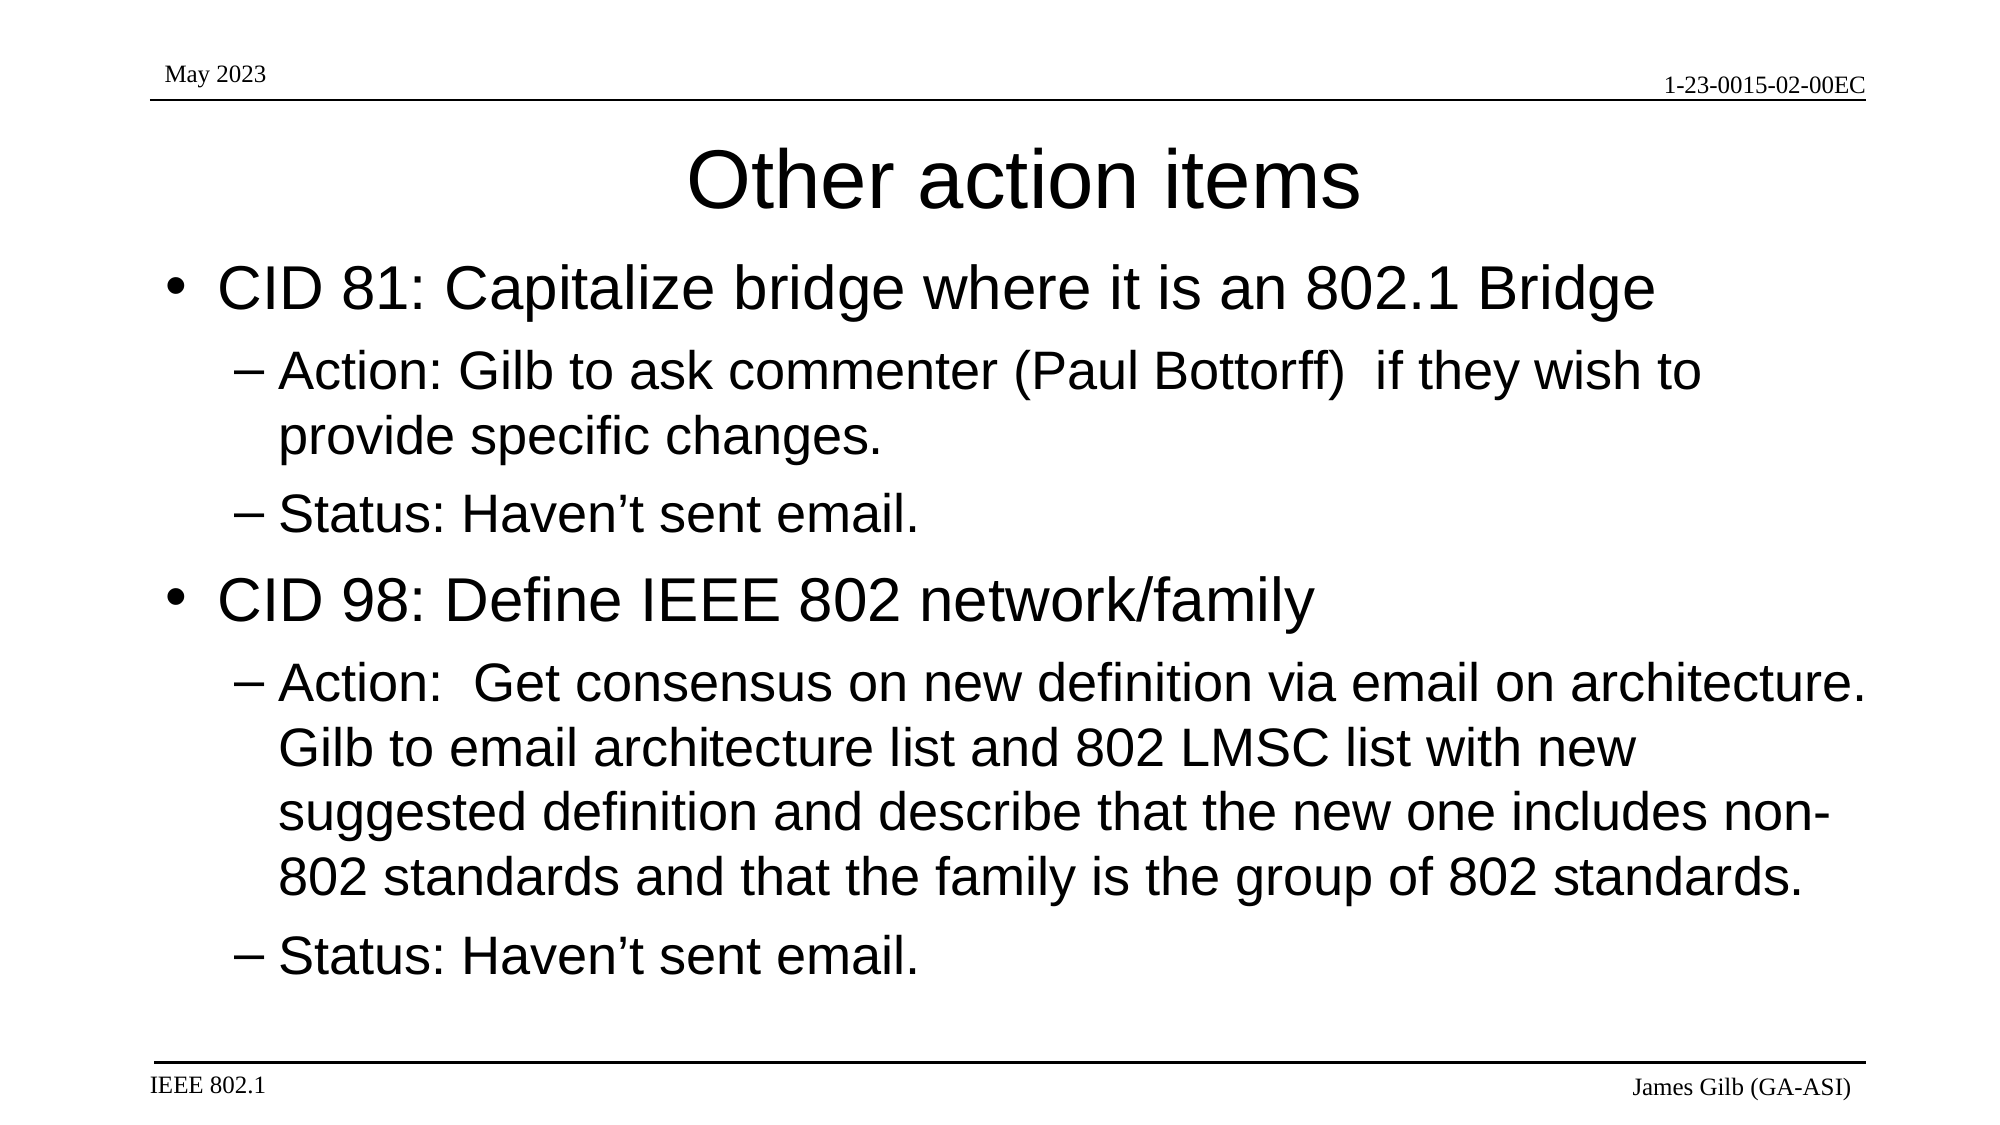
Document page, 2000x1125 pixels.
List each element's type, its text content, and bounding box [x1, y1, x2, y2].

title Other action items [149, 112, 1900, 238]
list CID 81: Capitalize bridge where it is an 802.1 Bridge Action: Gilb to ask commenter (Paul Bottorff) if they wish to provide specific changes. Status: Haven’t sent email. CID 98: Define IEEE 802 network/family Action: Get consensus on new definition via email on architecture. Gilb to email architecture list and 802 LMSC list with new suggested definition and describe that the new one includes non-802 standards and that the family is the group of 802 standards. Status: Haven’t sent email. [150, 239, 1900, 1051]
